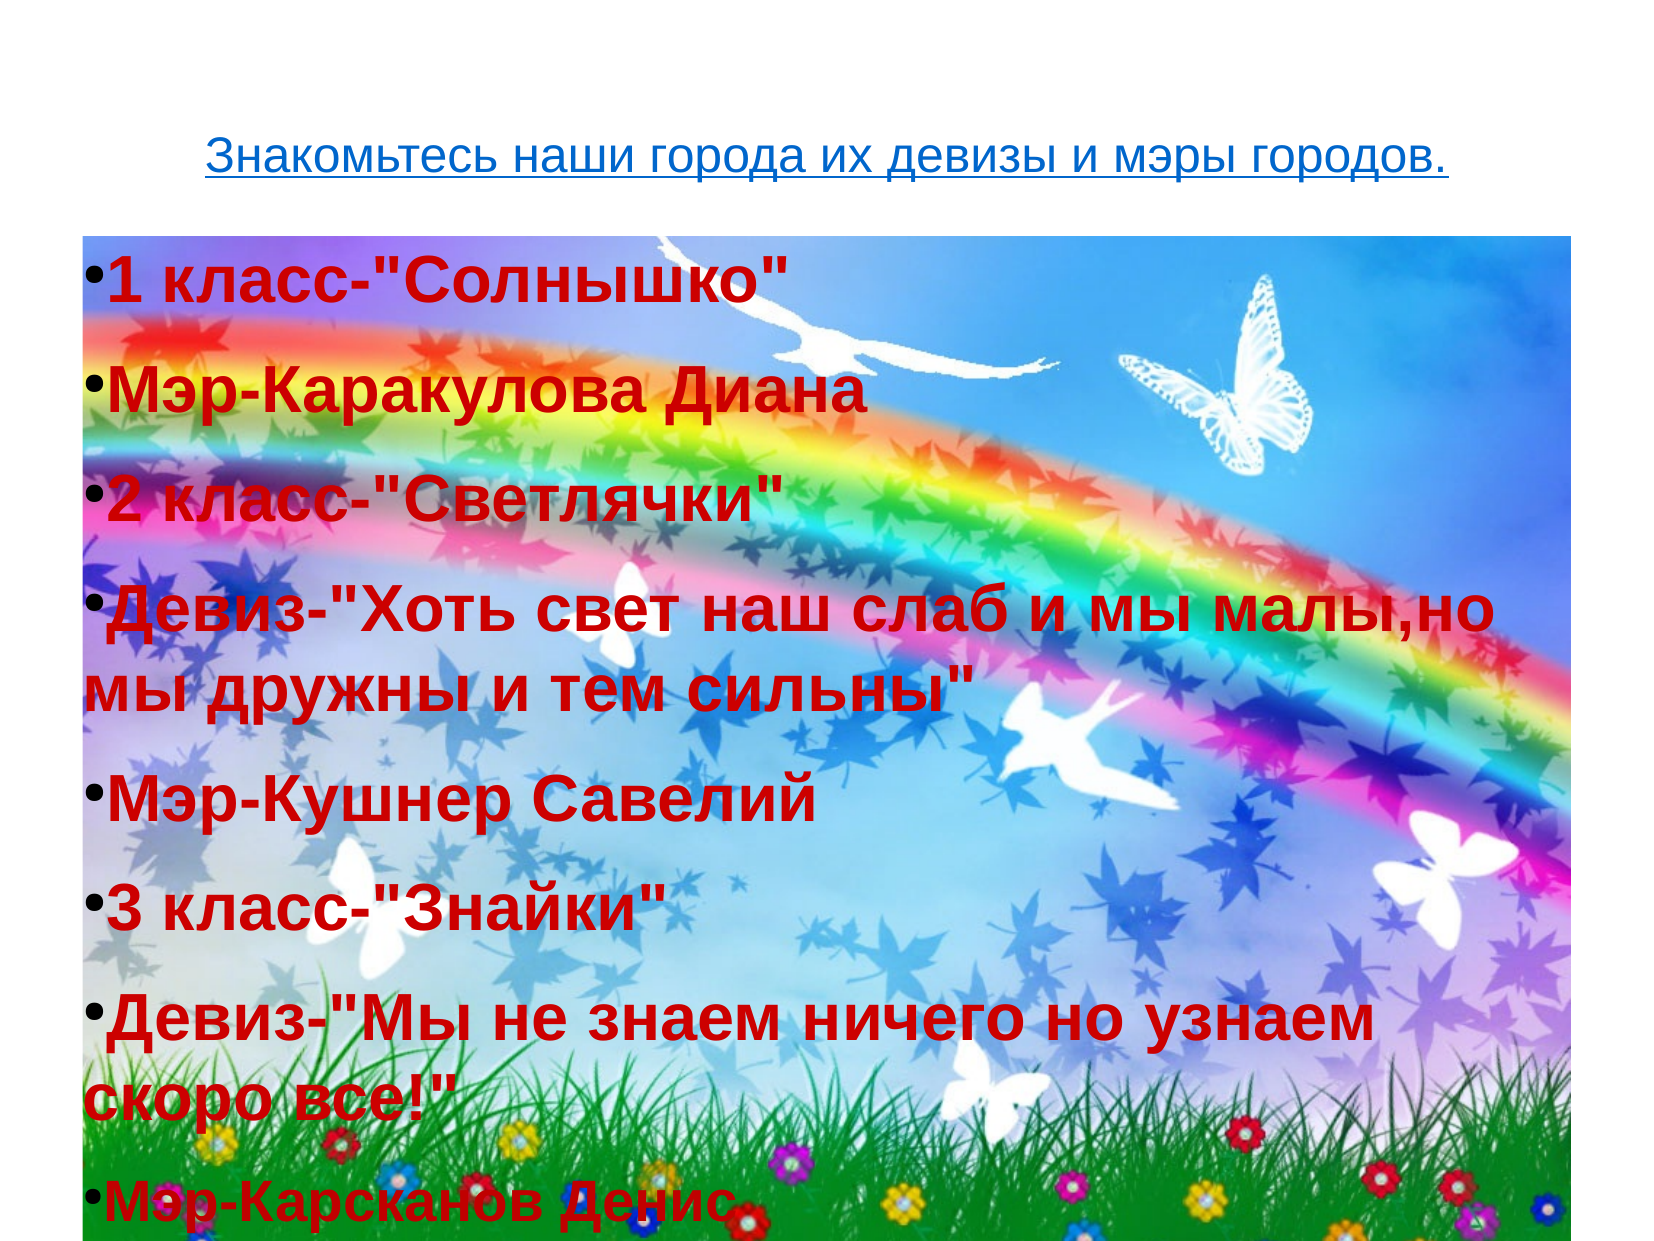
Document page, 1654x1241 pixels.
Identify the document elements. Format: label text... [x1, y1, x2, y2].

title Знакомьтесь наши города их девизы и мэры городов. [82, 122, 1571, 184]
list 1 класс-"Солнышко" Мэр-Каракулова Диана 2 класс-"Светлячки" Девиз-"Хоть свет наш слаб и мы малы,но мы дружны и тем сильны" Мэр-Кушнер Савелий 3 класс-"Знайки" Девиз-"Мы не знаем ничего но узнаем скоро все!" Мэр-Карсканов Денис [82, 236, 1571, 1241]
